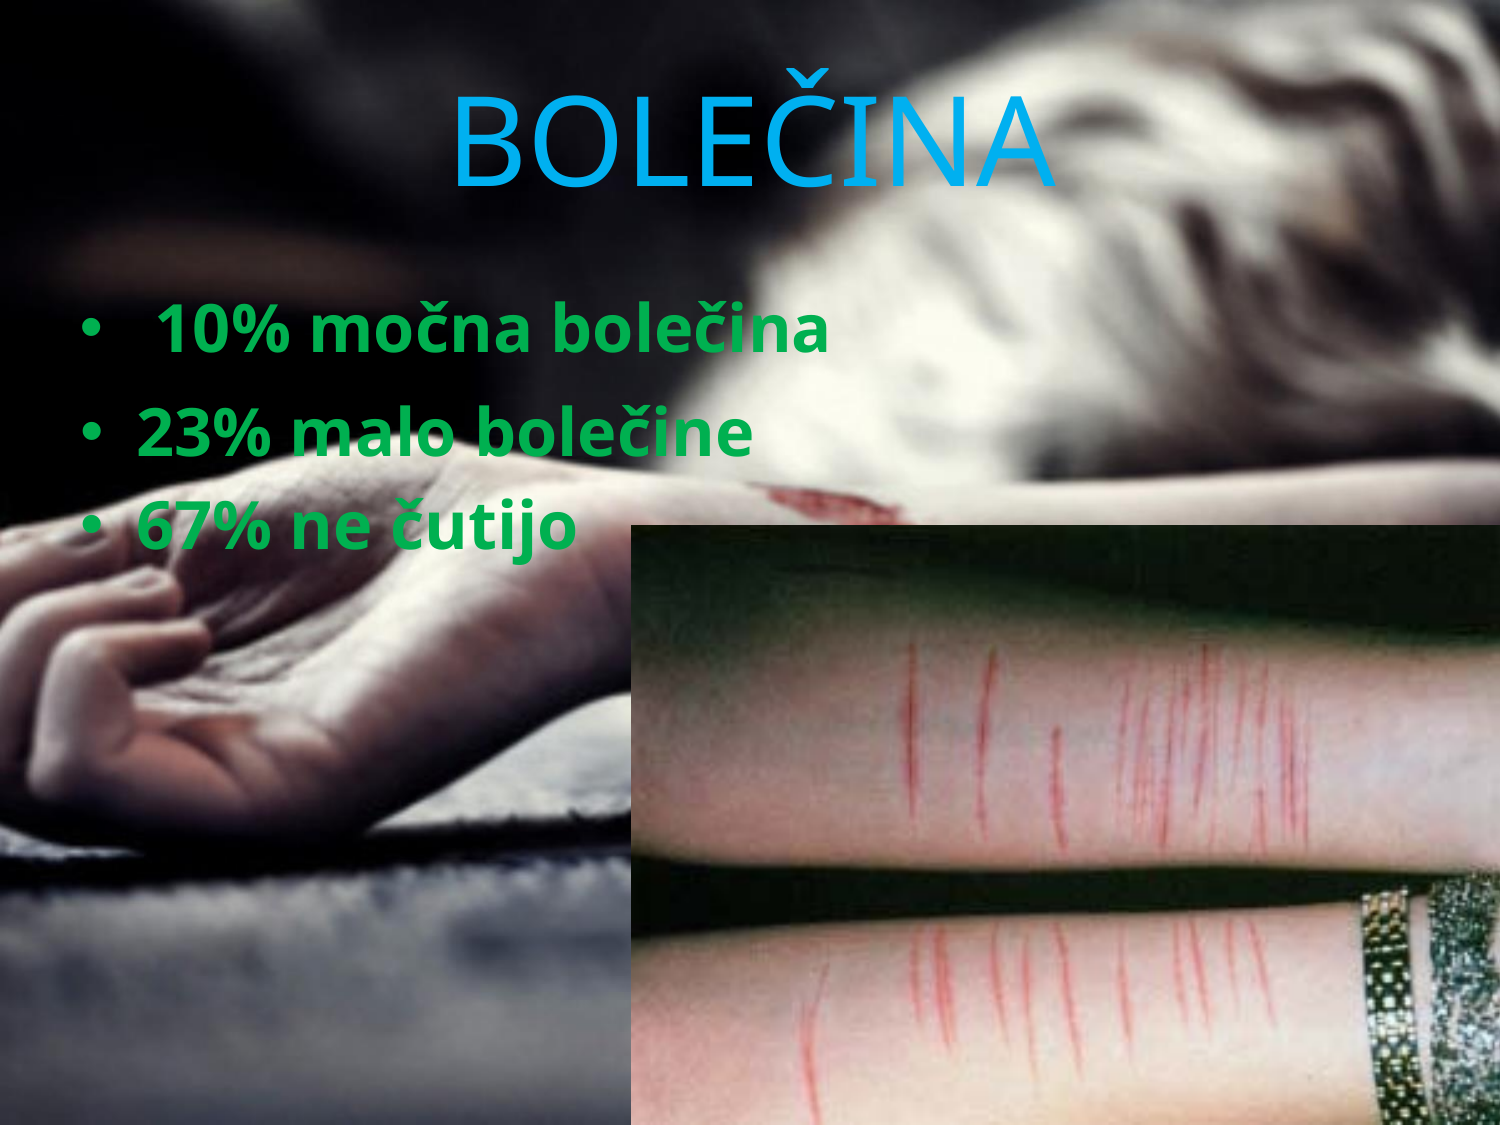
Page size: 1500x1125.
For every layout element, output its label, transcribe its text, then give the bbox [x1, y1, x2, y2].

title BOLEČINA [76, 42, 1427, 231]
text_box 10% močna bolečina [64, 278, 1365, 374]
picture [0, 0, 1500, 1125]
list 23% malo bolečine 67% ne čutijo [64, 382, 1415, 1125]
